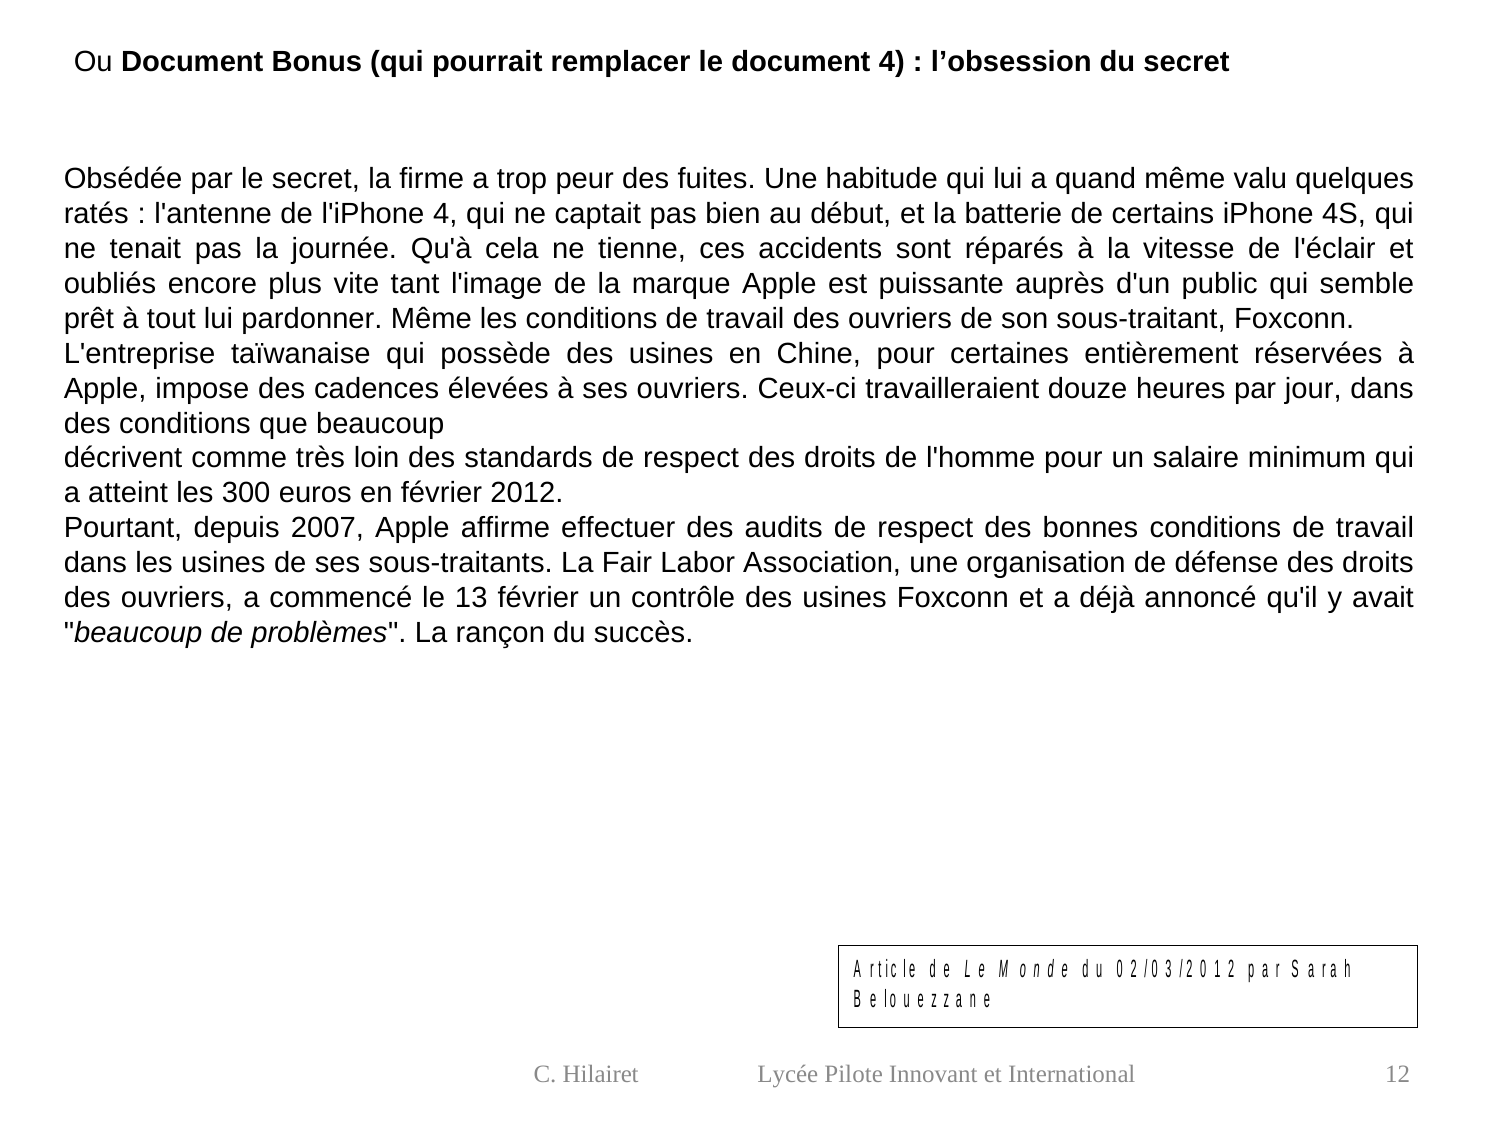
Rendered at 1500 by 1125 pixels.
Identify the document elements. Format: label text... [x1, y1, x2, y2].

text_box Ou Document Bonus (qui pourrait remplacer le document 4) : l’obsession du secret [58, 34, 1442, 130]
picture [838, 945, 1418, 1028]
text_box Obsédée par le secret, la firme a trop peur des fuites. Une habitude qui lui a quand même valu quelques ratés : l'antenne de l'iPhone 4, qui ne captait pas bien au début, et la batterie de certains iPhone 4S, qui ne tenait pas la journée. Qu'à cela ne tienne, ces accidents sont réparés à la vitesse de l'éclair et oubliés encore plus vite tant l'image de la marque Apple est puissante auprès d'un public qui semble prêt à tout lui pardonner. Même les conditions de travail des ouvriers de son sous-traitant, Foxconn. L'entreprise taïwanaise qui possède des usines en Chine, pour certaines entièrement réservées à Apple, impose des cadences élevées à ses ouvriers. Ceux-ci travailleraient douze heures par jour, dans des conditions que beaucoup décrivent comme très loin des standards de respect des droits de l'homme pour un salaire minimum qui a atteint les 300 euros en février 2012. Pourtant, depuis 2007, Apple affirme effectuer des audits de respect des bonnes conditions de travail dans les usines de ses sous-traitants. La Fair Labor Association, une organisation de défense des droits des ouvriers, a commencé le 13 février un contrôle des usines Foxconn et a déjà annoncé qu'il y avait "beaucoup de problèmes". La rançon du succès. [48, 151, 1431, 692]
text_box <numéro> [1158, 1042, 1426, 1103]
text_box C. Hilairet Lycée Pilote Innovant et International [512, 1042, 1158, 1103]
